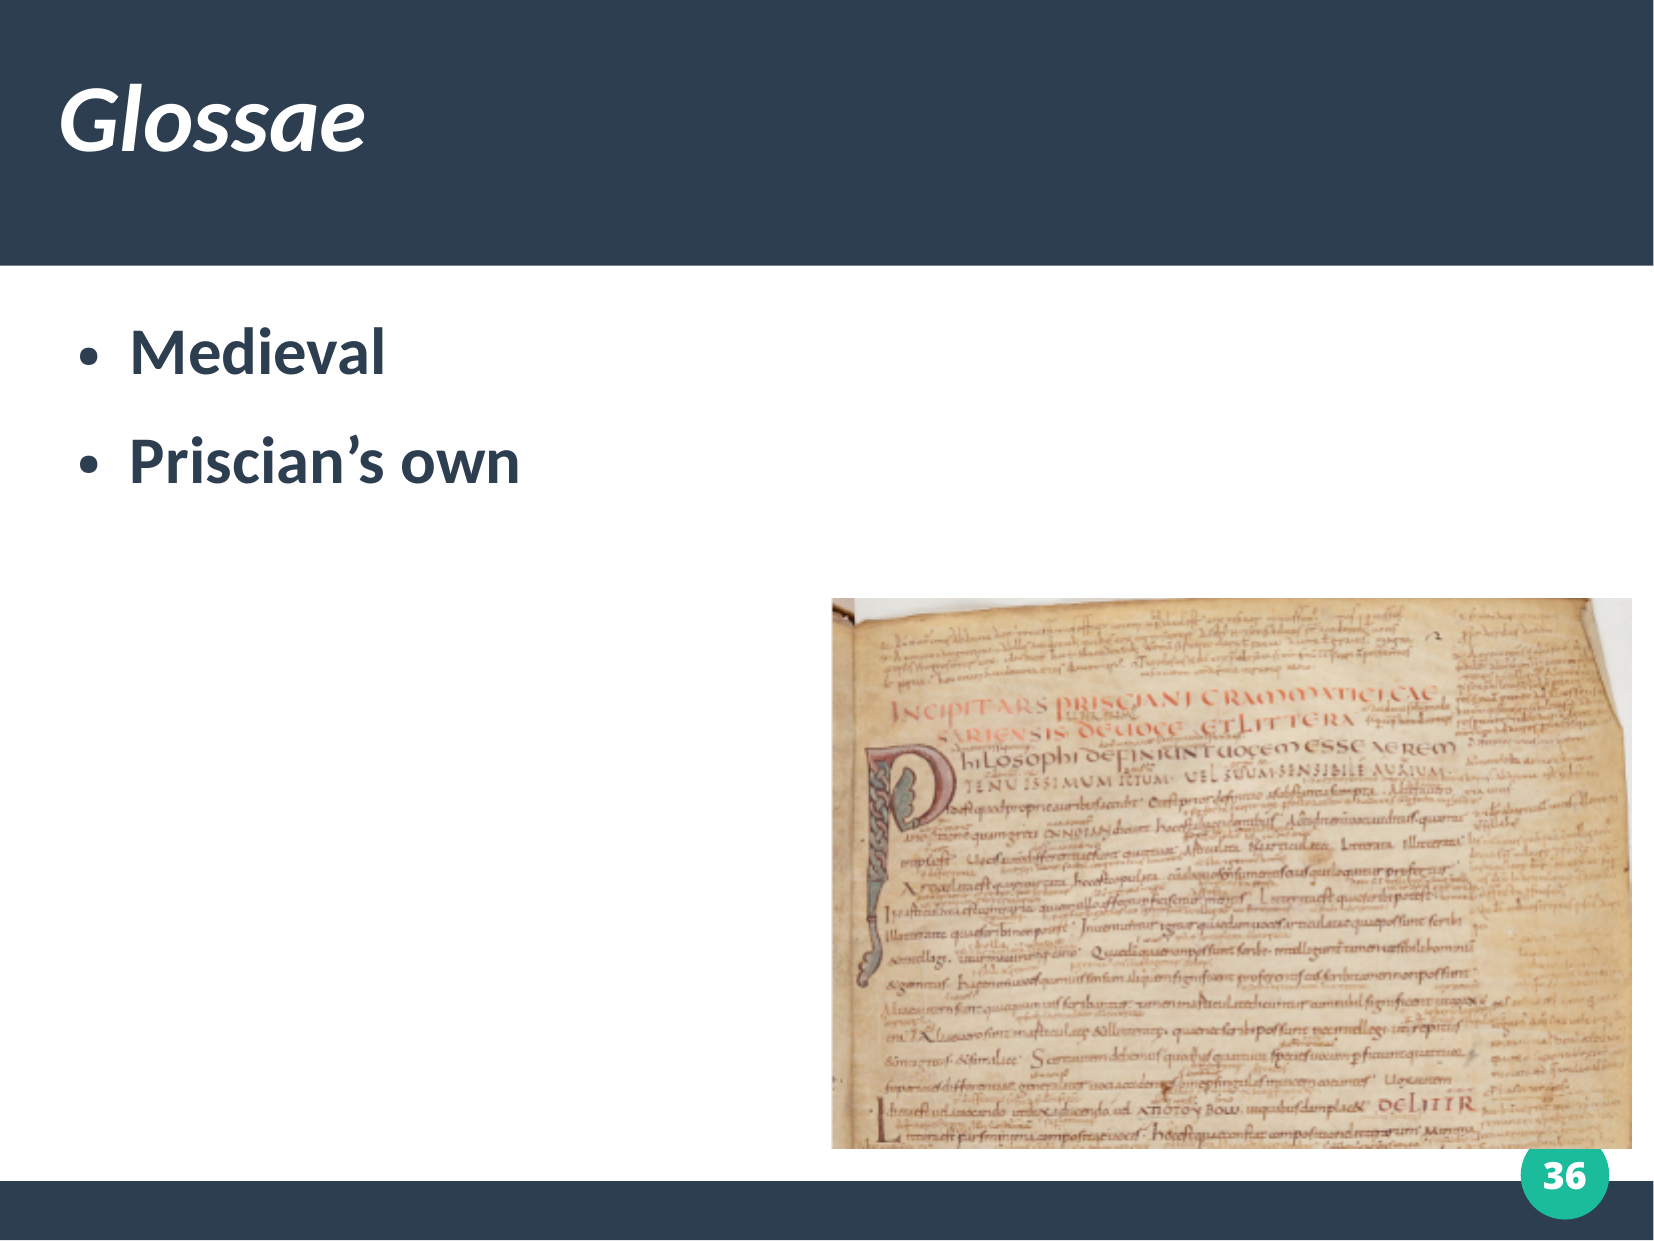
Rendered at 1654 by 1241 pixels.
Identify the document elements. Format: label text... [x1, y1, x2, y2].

list Medieval Priscian’s own [59, 324, 809, 1152]
picture [831, 598, 1632, 1149]
title Glossae [59, 49, 1595, 207]
